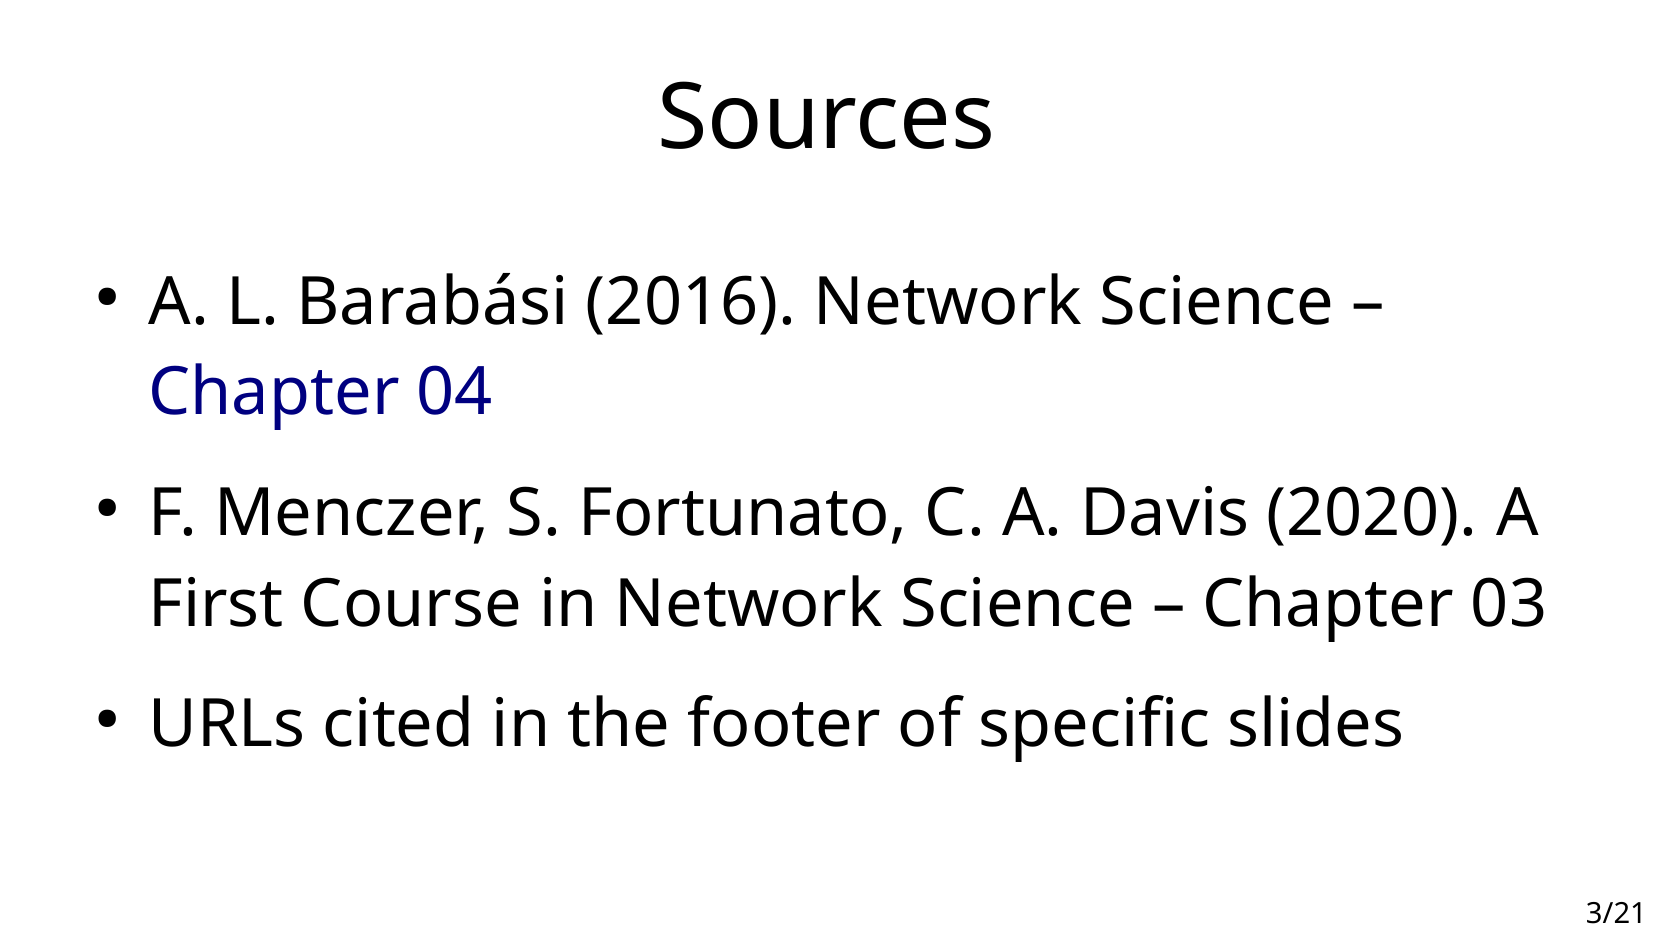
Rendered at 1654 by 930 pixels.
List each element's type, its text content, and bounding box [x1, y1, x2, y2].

title Sources [82, 1, 1571, 225]
list A. L. Barabási (2016). Network Science – Chapter 04 F. Menczer, S. Fortunato, C. A. Davis (2020). A First Course in Network Science – Chapter 03 URLs cited in the footer of specific slides [77, 252, 1588, 793]
